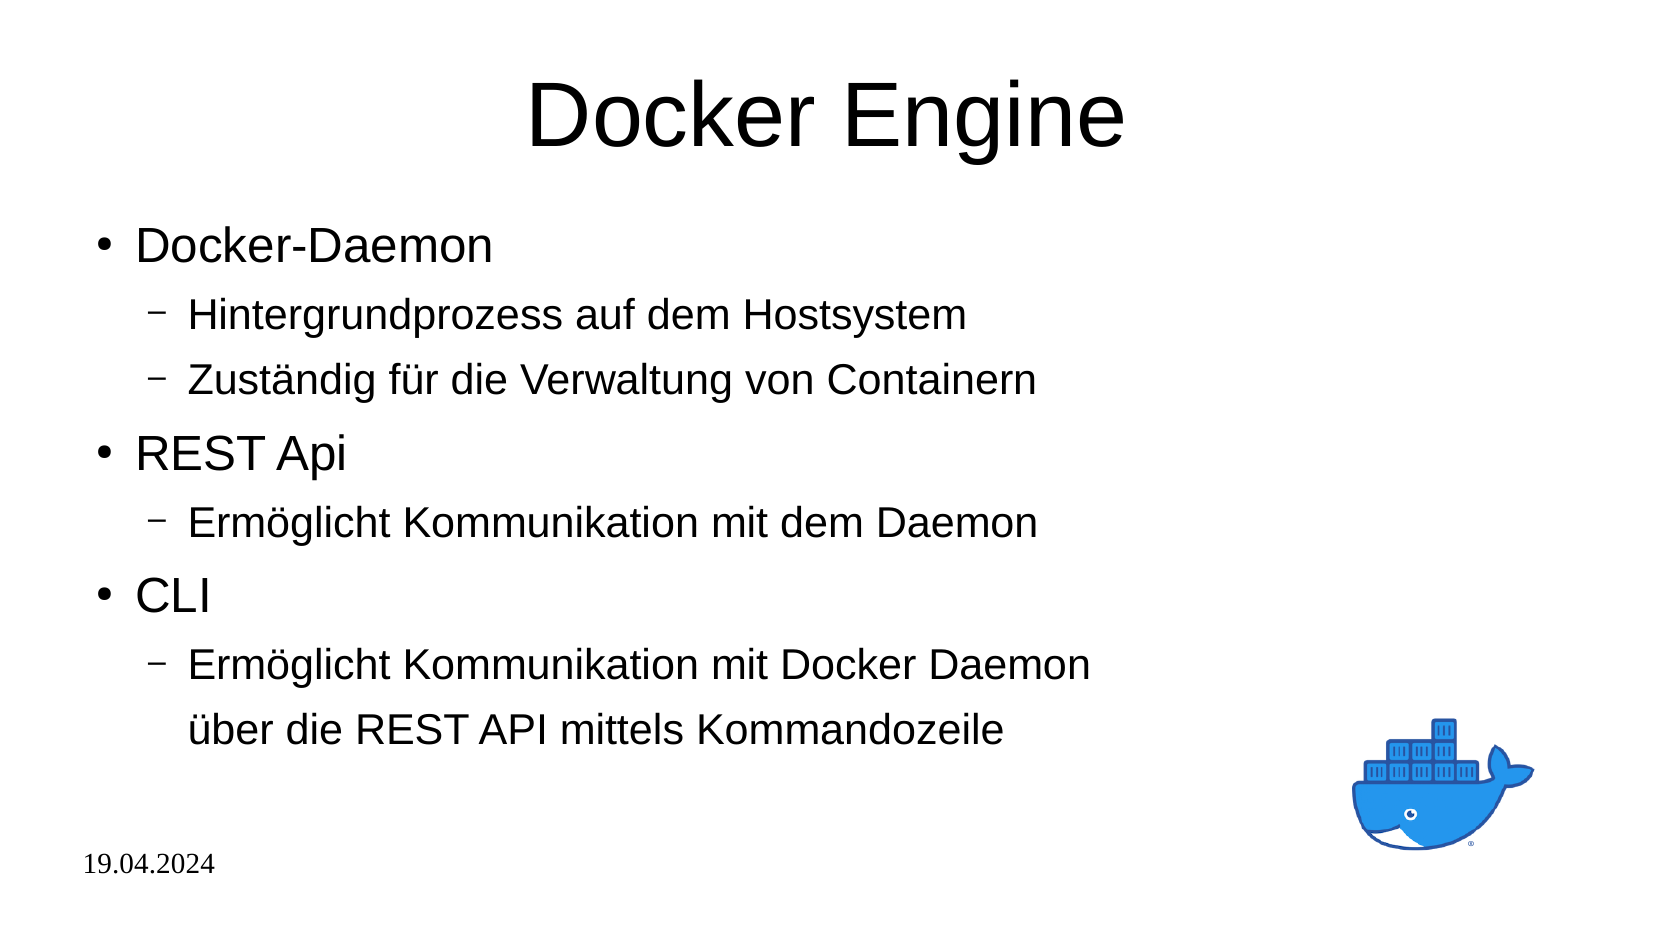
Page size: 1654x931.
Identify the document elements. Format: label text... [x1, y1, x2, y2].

list Docker-Daemon Hintergrundprozess auf dem Hostsystem Zuständig für die Verwaltung von Containern REST Api Ermöglicht Kommunikation mit dem Daemon CLI Ermöglicht Kommunikation mit Docker Daemon über die REST API mittels Kommandozeile [82, 217, 1571, 758]
title Docker Engine [82, 37, 1571, 193]
picture [1305, 758, 1571, 912]
